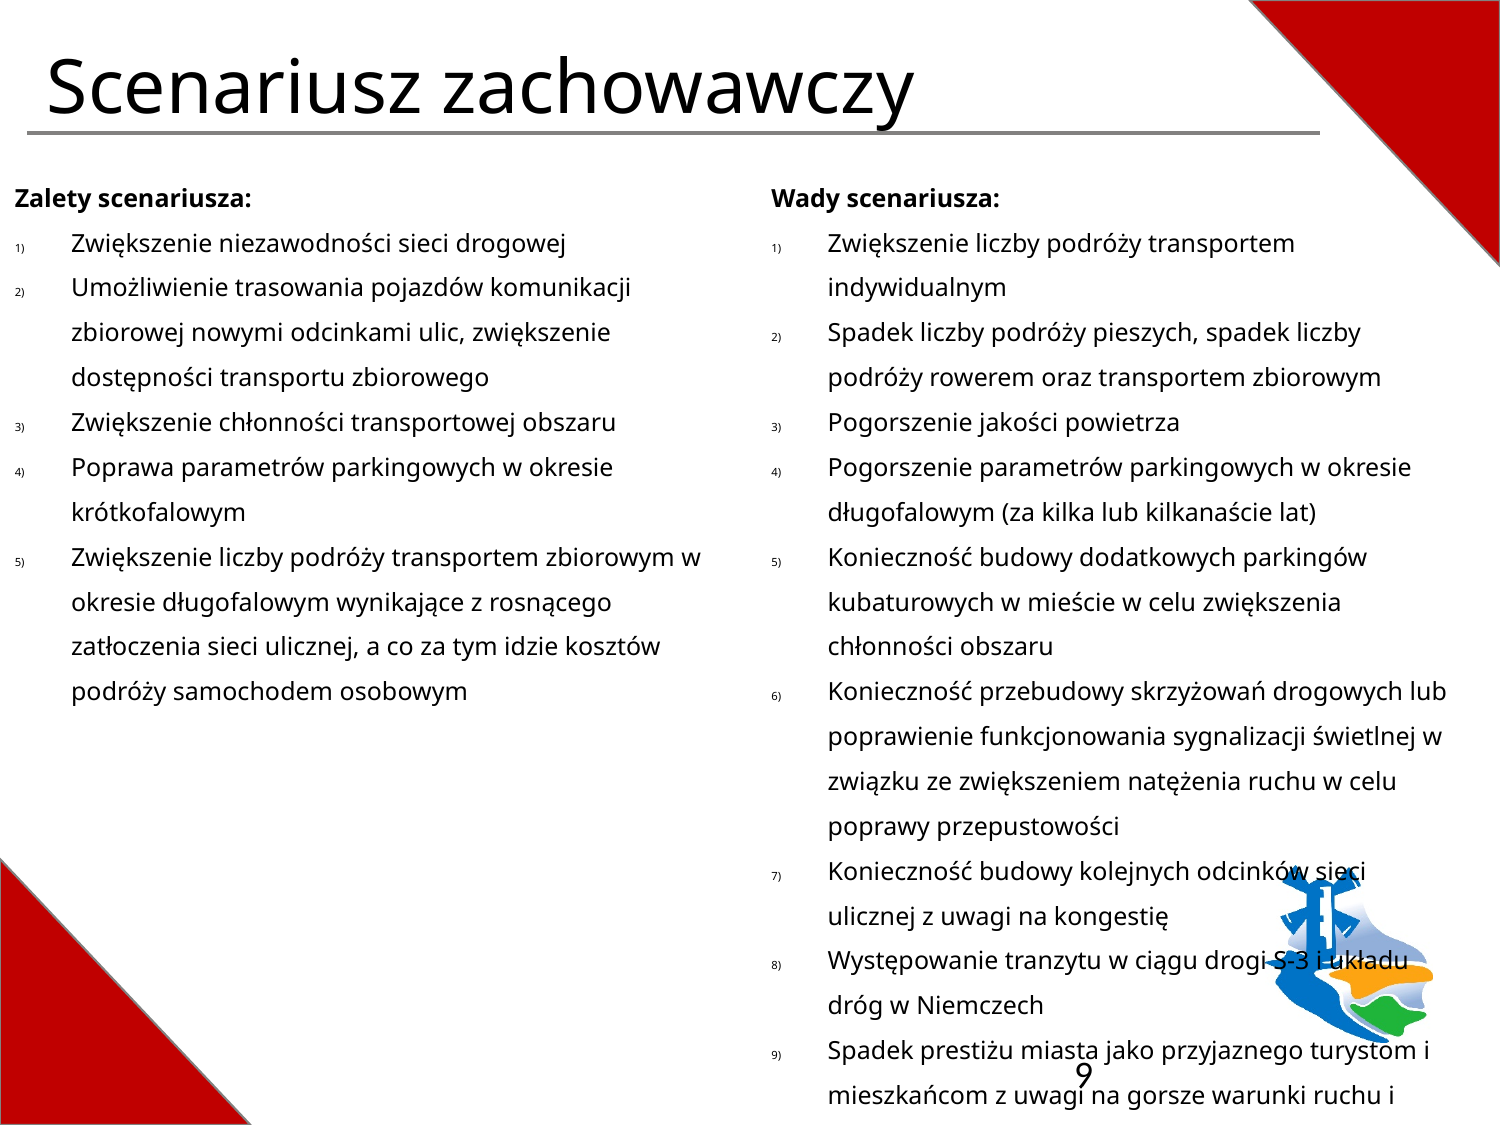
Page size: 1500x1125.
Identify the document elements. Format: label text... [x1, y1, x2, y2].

text_box [0, 859, 251, 1125]
text_box [1328, 0, 1500, 266]
text_box Zalety scenariusza: Zwiększenie niezawodności sieci drogowej Umożliwienie trasowania pojazdów komunikacji zbiorowej nowymi odcinkami ulic, zwiększenie dostępności transportu zbiorowego Zwiększenie chłonności transportowej obszaru Poprawa parametrów parkingowych w okresie krótkofalowym Zwiększenie liczby podróży transportem zbiorowym w okresie długofalowym wynikające z rosnącego zatłoczenia sieci ulicznej, a co za tym idzie kosztów podróży samochodem osobowym [0, 174, 752, 714]
text_box Wady scenariusza: Zwiększenie liczby podróży transportem indywidualnym Spadek liczby podróży pieszych, spadek liczby podróży rowerem oraz transportem zbiorowym Pogorszenie jakości powietrza Pogorszenie parametrów parkingowych w okresie długofalowym (za kilka lub kilkanaście lat) Konieczność budowy dodatkowych parkingów kubaturowych w mieście w celu zwiększenia chłonności obszaru Konieczność przebudowy skrzyżowań drogowych lub poprawienie funkcjonowania sygnalizacji świetlnej w związku ze zwiększeniem natężenia ruchu w celu poprawy przepustowości Konieczność budowy kolejnych odcinków sieci ulicznej z uwagi na kongestię Występowanie tranzytu w ciągu drogi S-3 i układu dróg w Niemczech Spadek prestiżu miasta jako przyjaznego turystom i mieszkańcom z uwagi na gorsze warunki ruchu i jakości powietrza [756, 174, 1469, 1125]
text_box Scenariusz zachowawczy [31, 0, 1328, 199]
